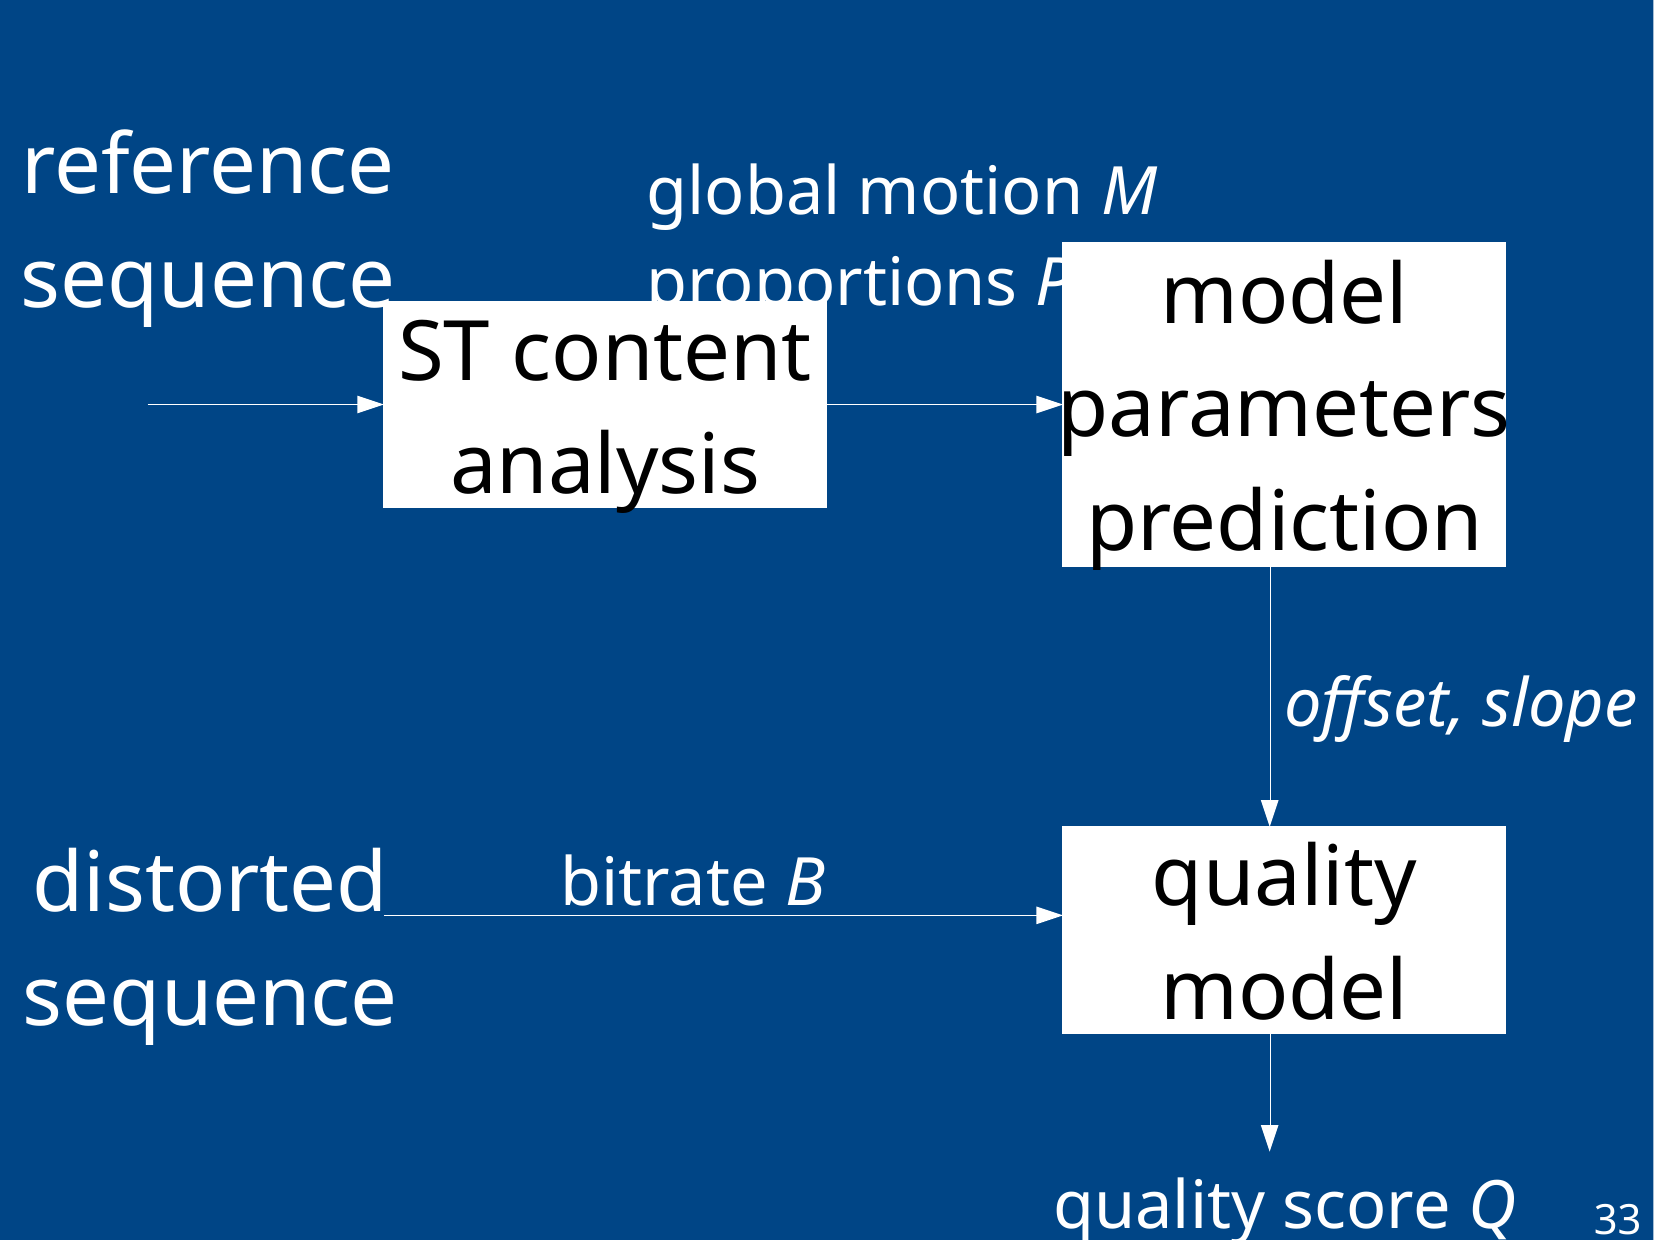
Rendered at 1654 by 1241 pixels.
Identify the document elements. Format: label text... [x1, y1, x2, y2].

text_box model parameters prediction [1062, 242, 1506, 567]
text_box reference sequence [5, 97, 380, 302]
text_box distorted sequence [8, 815, 378, 1019]
text_box global motion M proportions Pi [631, 135, 1149, 324]
text_box ST content analysis [383, 301, 827, 508]
text_box model parameters prediction [1100, 511, 1125, 545]
text_box bitrate B [545, 826, 826, 918]
text_box offset, slope [1269, 647, 1630, 739]
text_box quality score Q [1038, 1149, 1506, 1241]
text_box quality model [1062, 826, 1506, 1034]
